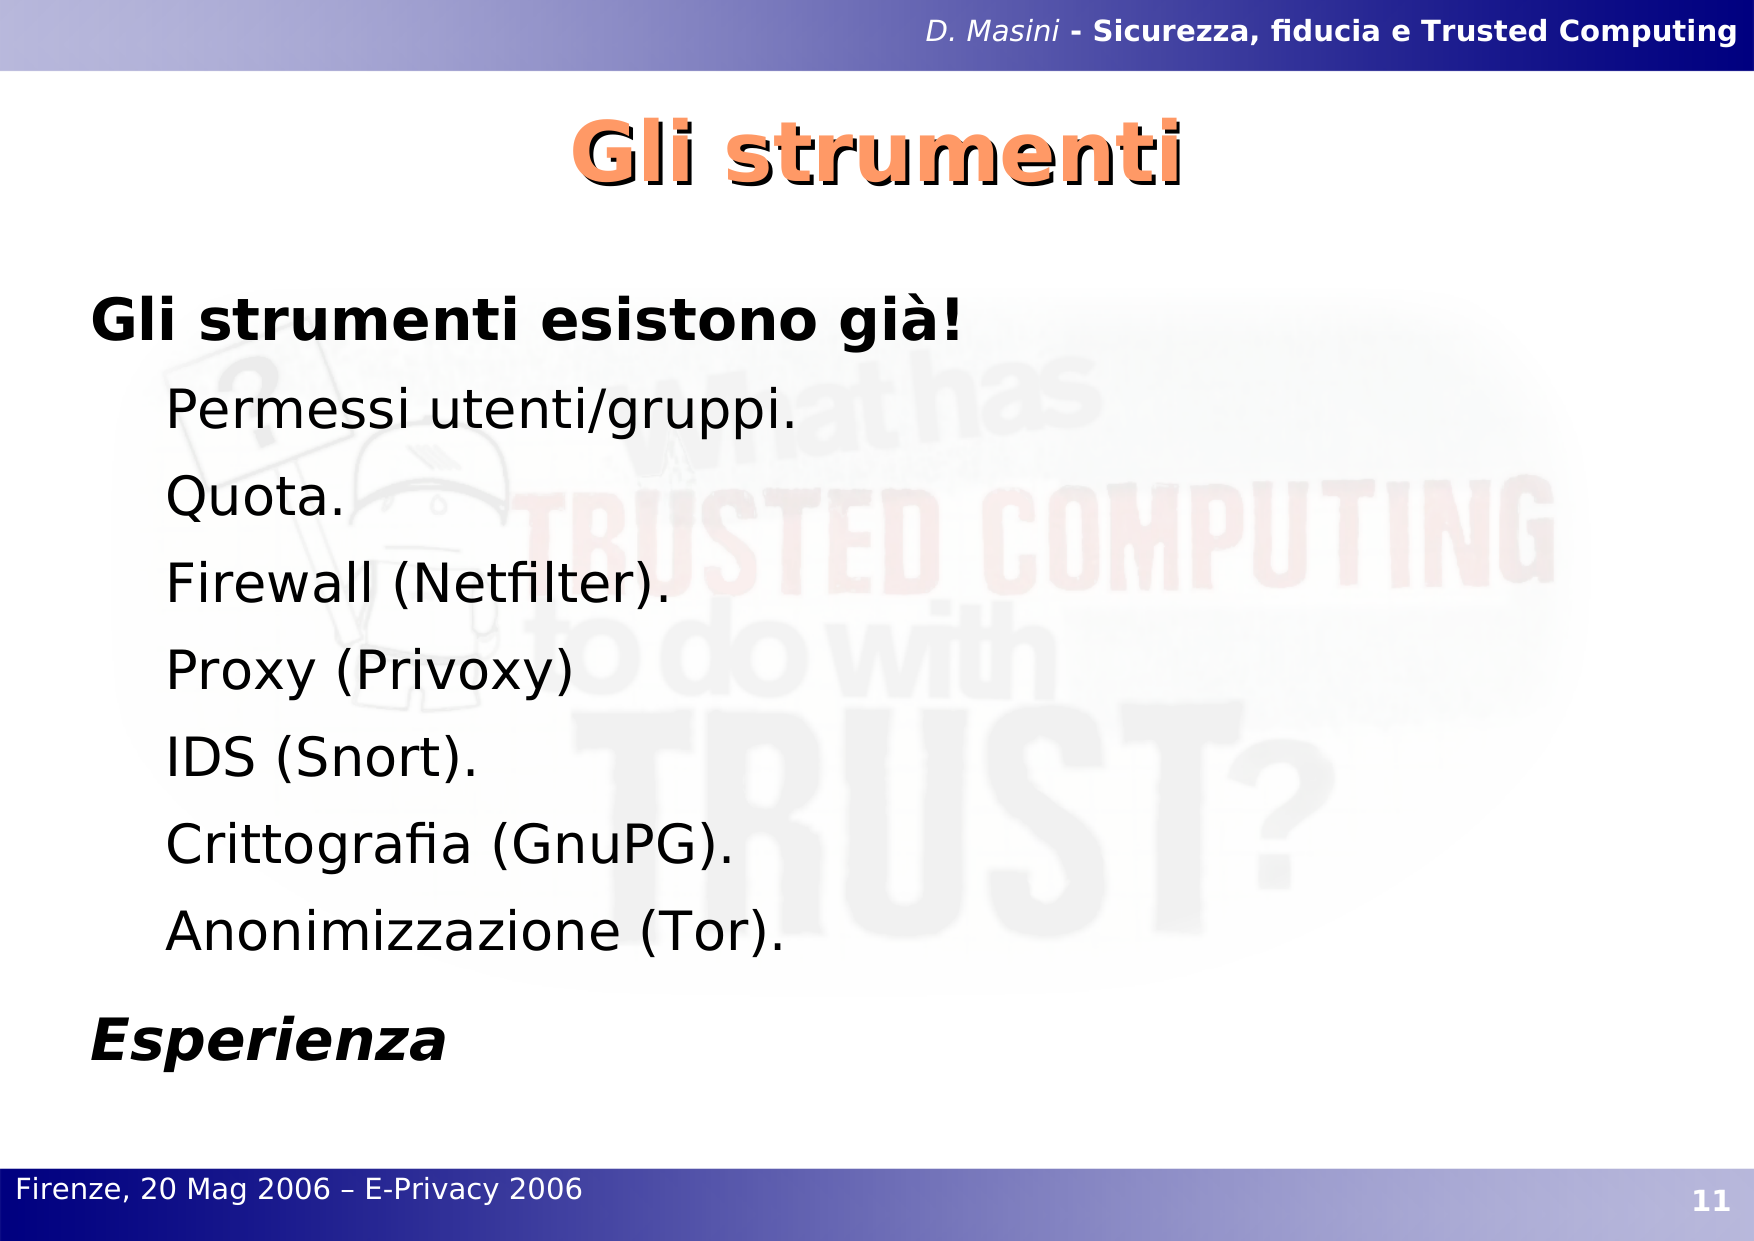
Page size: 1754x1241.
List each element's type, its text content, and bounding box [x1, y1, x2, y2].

text_box <number> [1641, 1185, 1732, 1223]
title Gli strumenti [87, 49, 1667, 257]
list Gli strumenti esistono già! Permessi utenti/gruppi. Quota. Firewall (Netfilter). Proxy (Privoxy) IDS (Snort). Crittografia (GnuPG). Anonimizzazione (Tor). Esperienza [90, 288, 1669, 1123]
text_box Firenze, 20 Mag 2006 – E-Privacy 2006 [0, 1175, 1314, 1234]
picture [0, 0, 1754, 1241]
text_box D. Masini - Sicurezza, fiducia e Trusted Computing [602, 7, 1754, 63]
